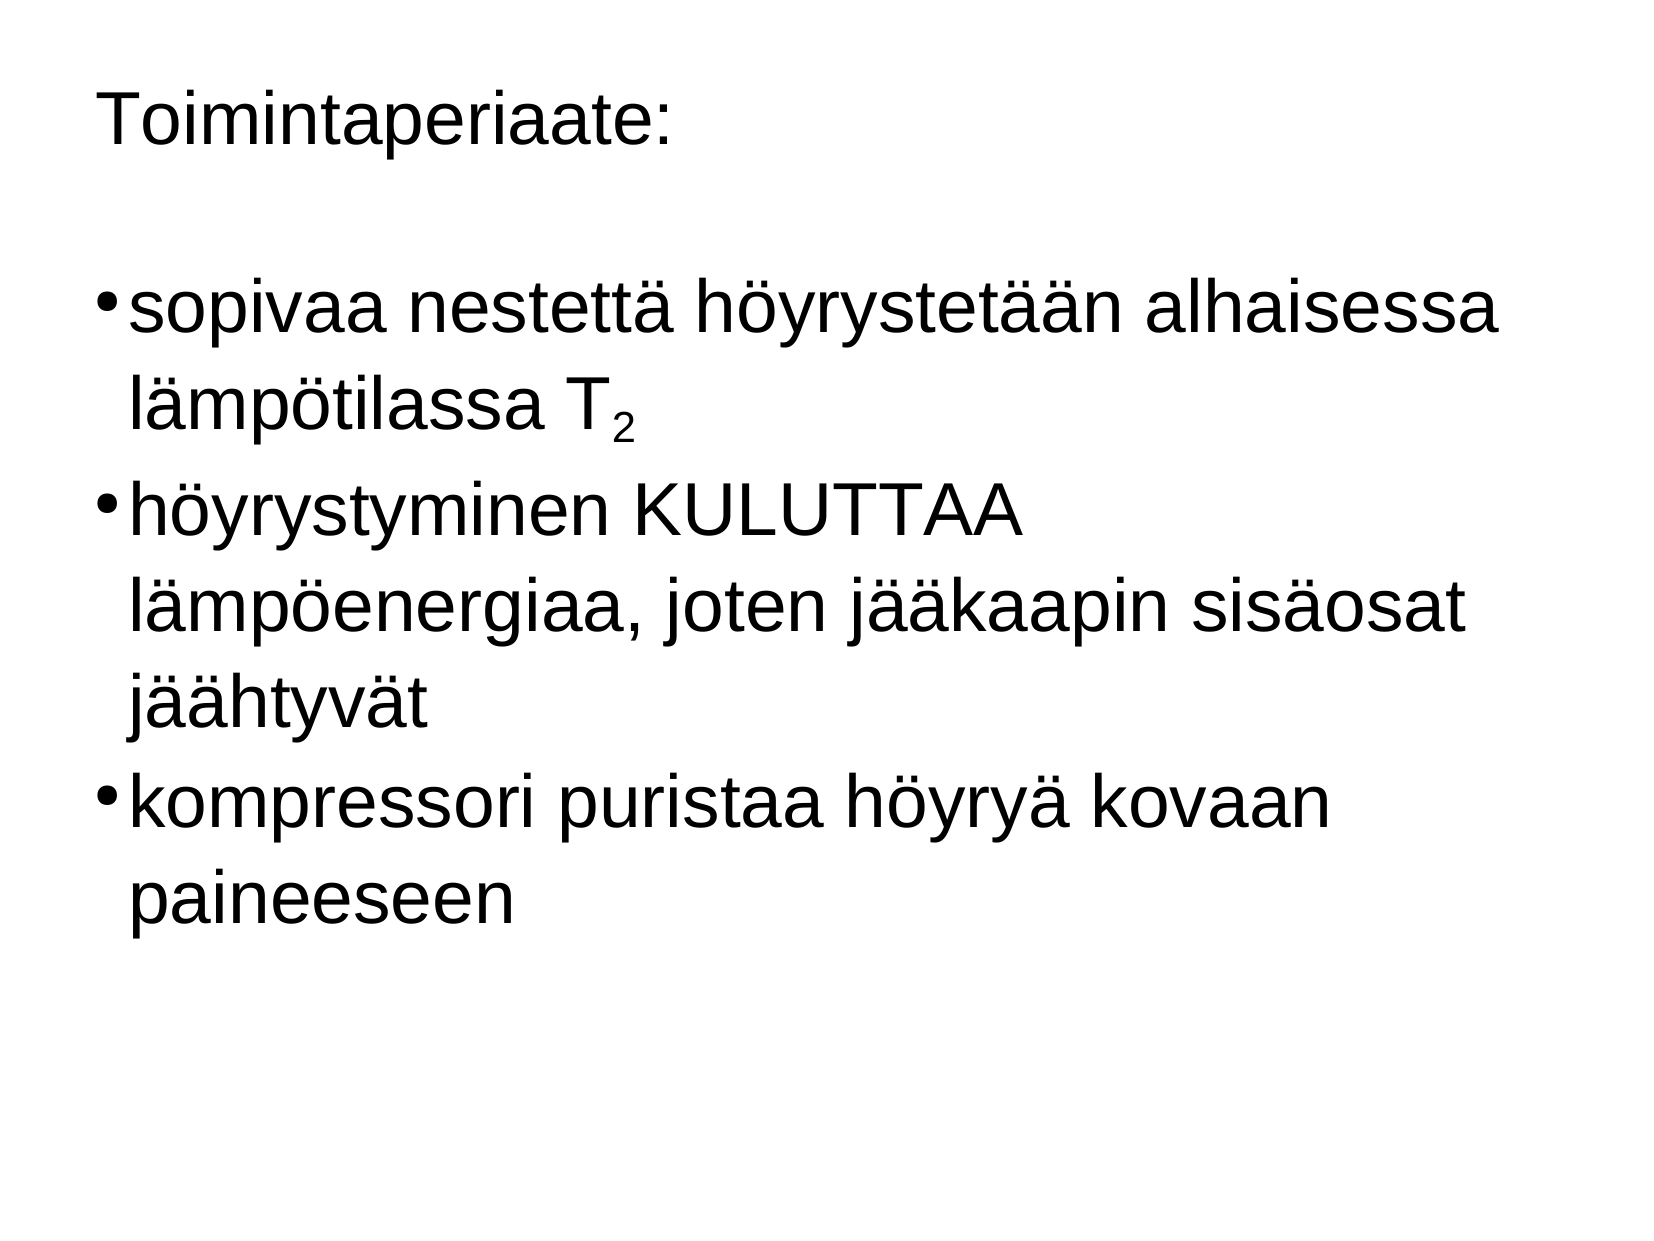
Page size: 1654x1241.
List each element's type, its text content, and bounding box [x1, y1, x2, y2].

text_box Toimintaperiaate: sopivaa nestettä höyrystetään alhaisessa lämpötilassa T2 höyrystyminen KULUTTAA lämpöenergiaa, joten jääkaapin sisäosat jäähtyvät kompressori puristaa höyryä kovaan paineeseen [79, 70, 1571, 1158]
